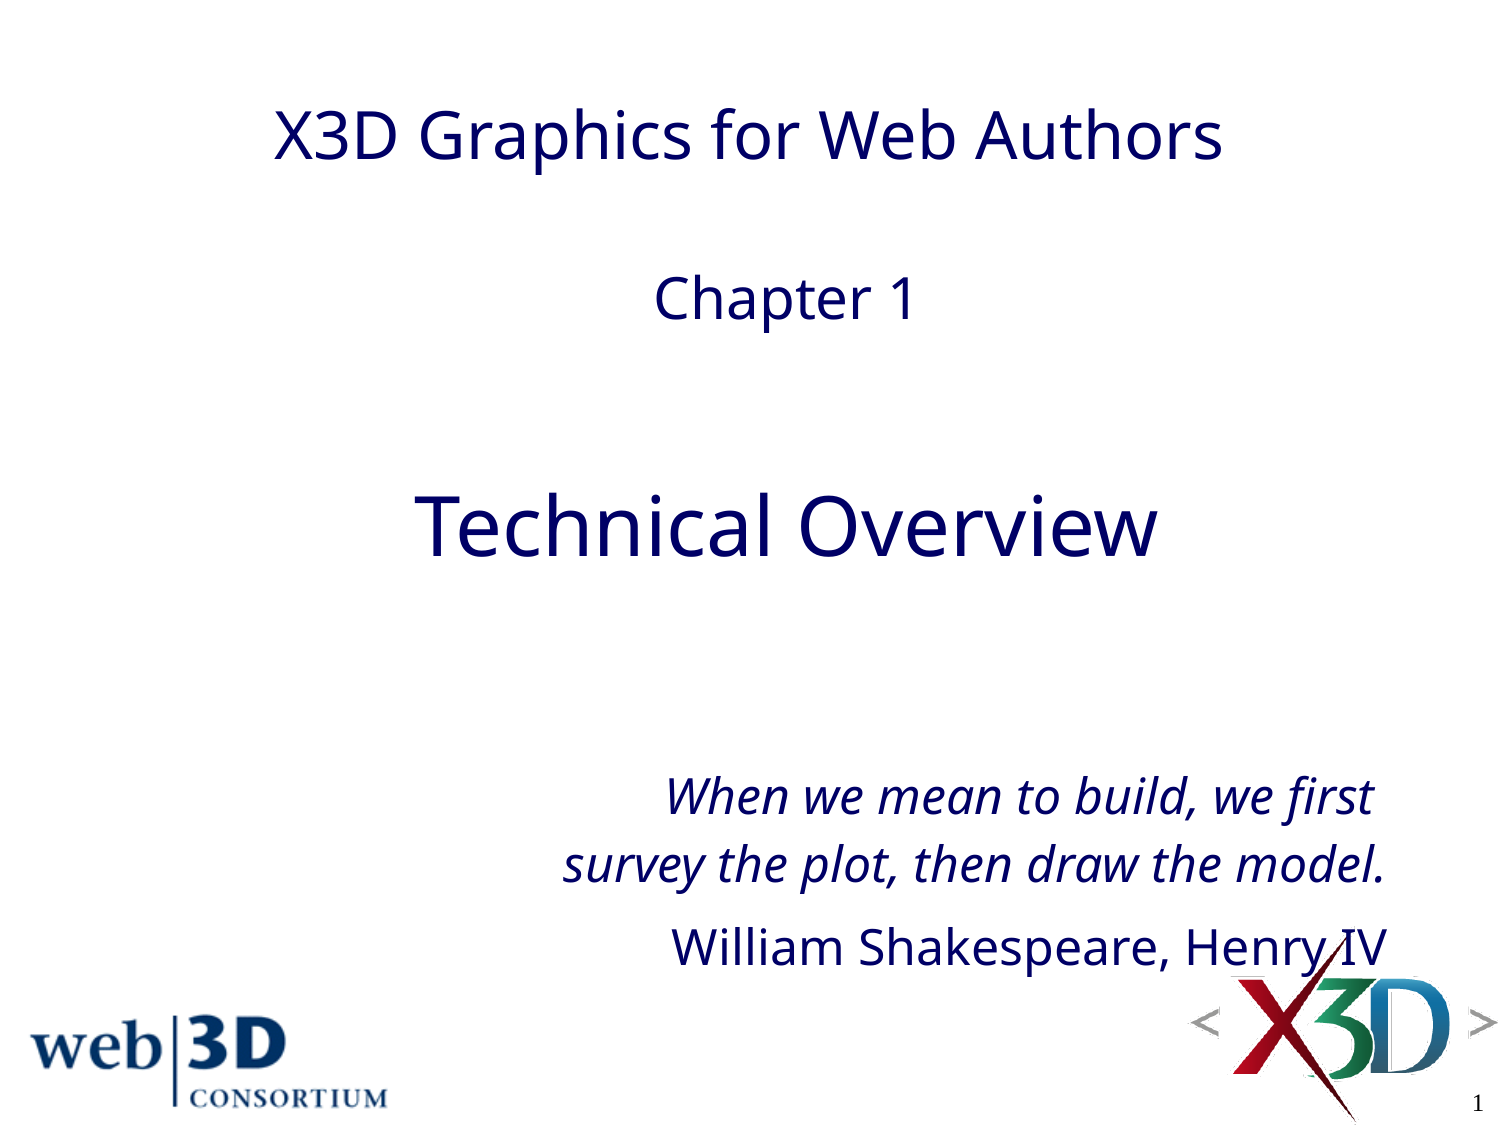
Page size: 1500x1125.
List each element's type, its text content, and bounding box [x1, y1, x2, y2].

title X3D Graphics for Web Authors [112, 29, 1388, 233]
subtitle Chapter 1 Technical Overview When we mean to build, we first survey the plot, then draw the model. William Shakespeare, Henry IV [112, 237, 1388, 1001]
picture [12, 998, 413, 1118]
picture [1187, 926, 1500, 1125]
